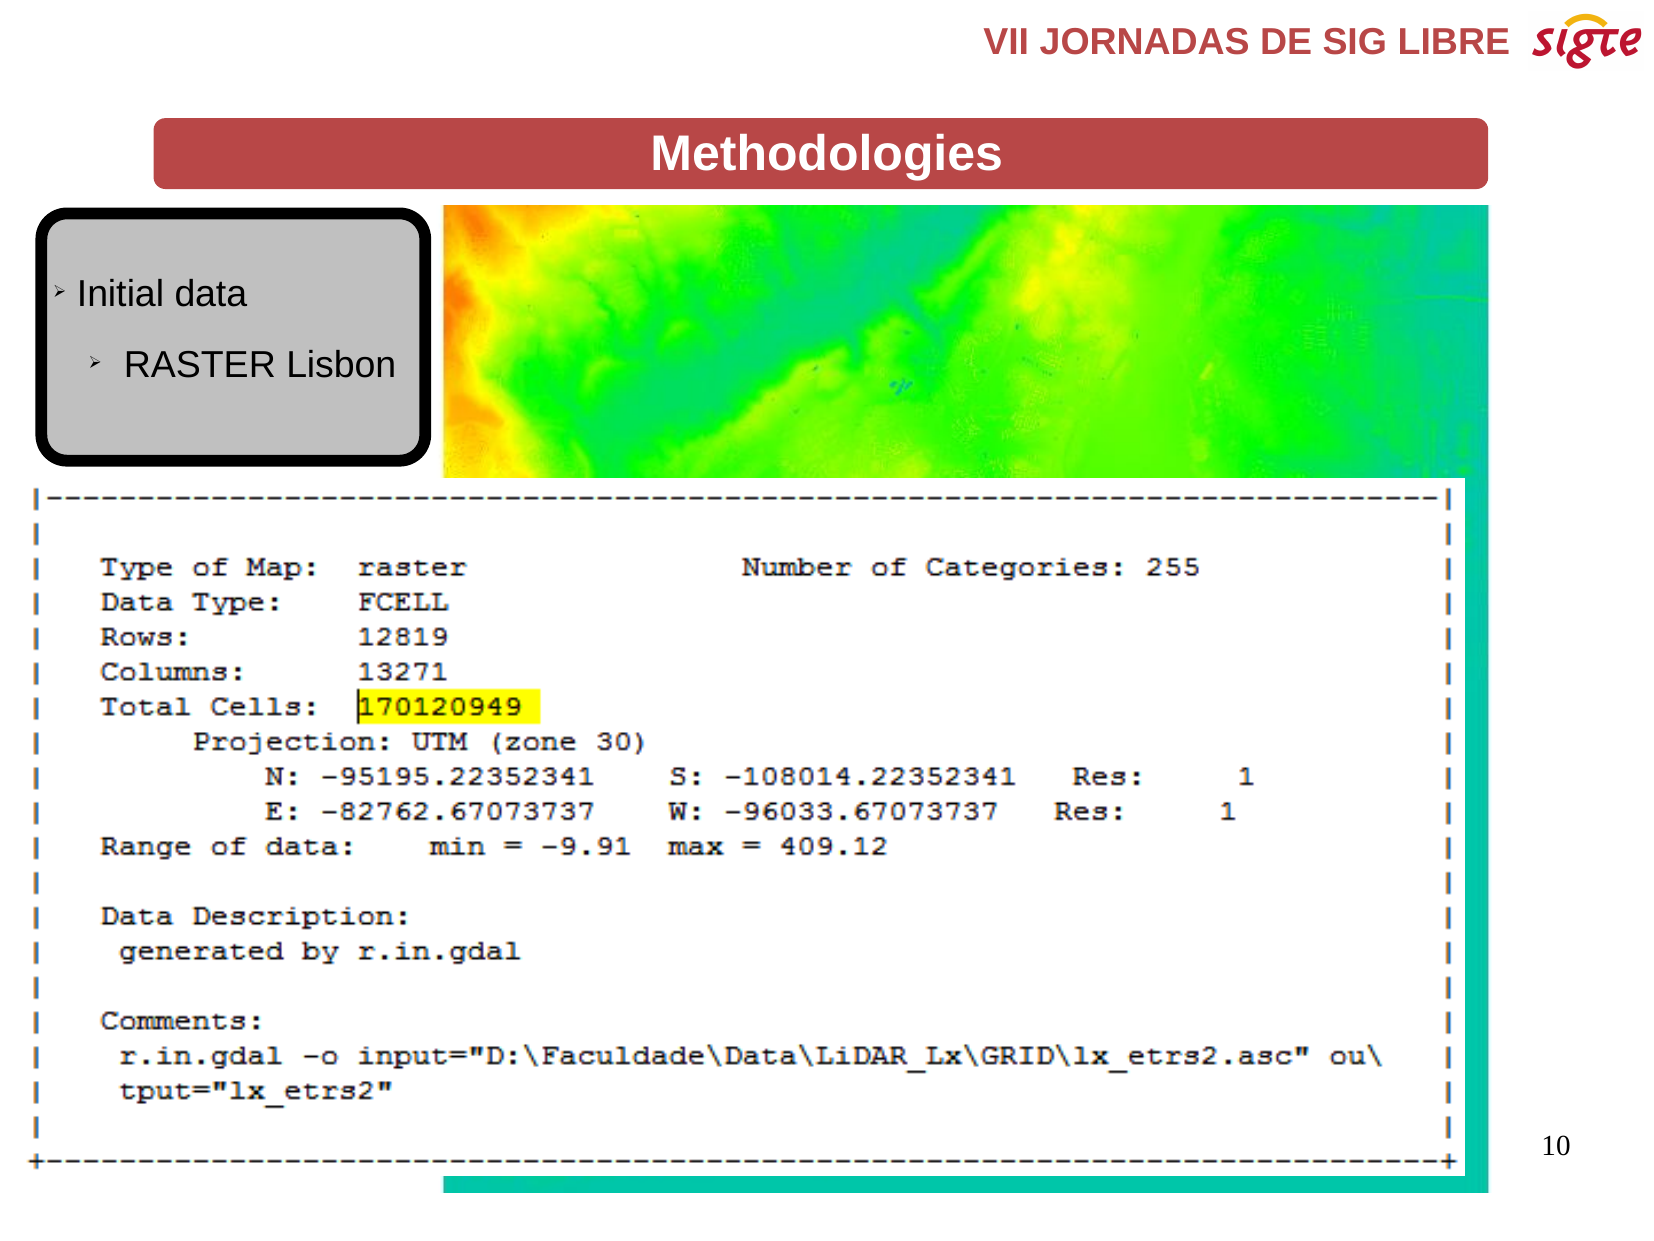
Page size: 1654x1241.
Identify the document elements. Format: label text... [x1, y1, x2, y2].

picture [1528, 11, 1644, 71]
list Initial data RASTER Lisbon [53, 272, 420, 432]
picture [23, 257, 1501, 1193]
text_box [41, 213, 426, 461]
text_box VII JORNADAS DE SIG LIBRE [968, 12, 1524, 71]
title Methodologies [82, 49, 1571, 257]
